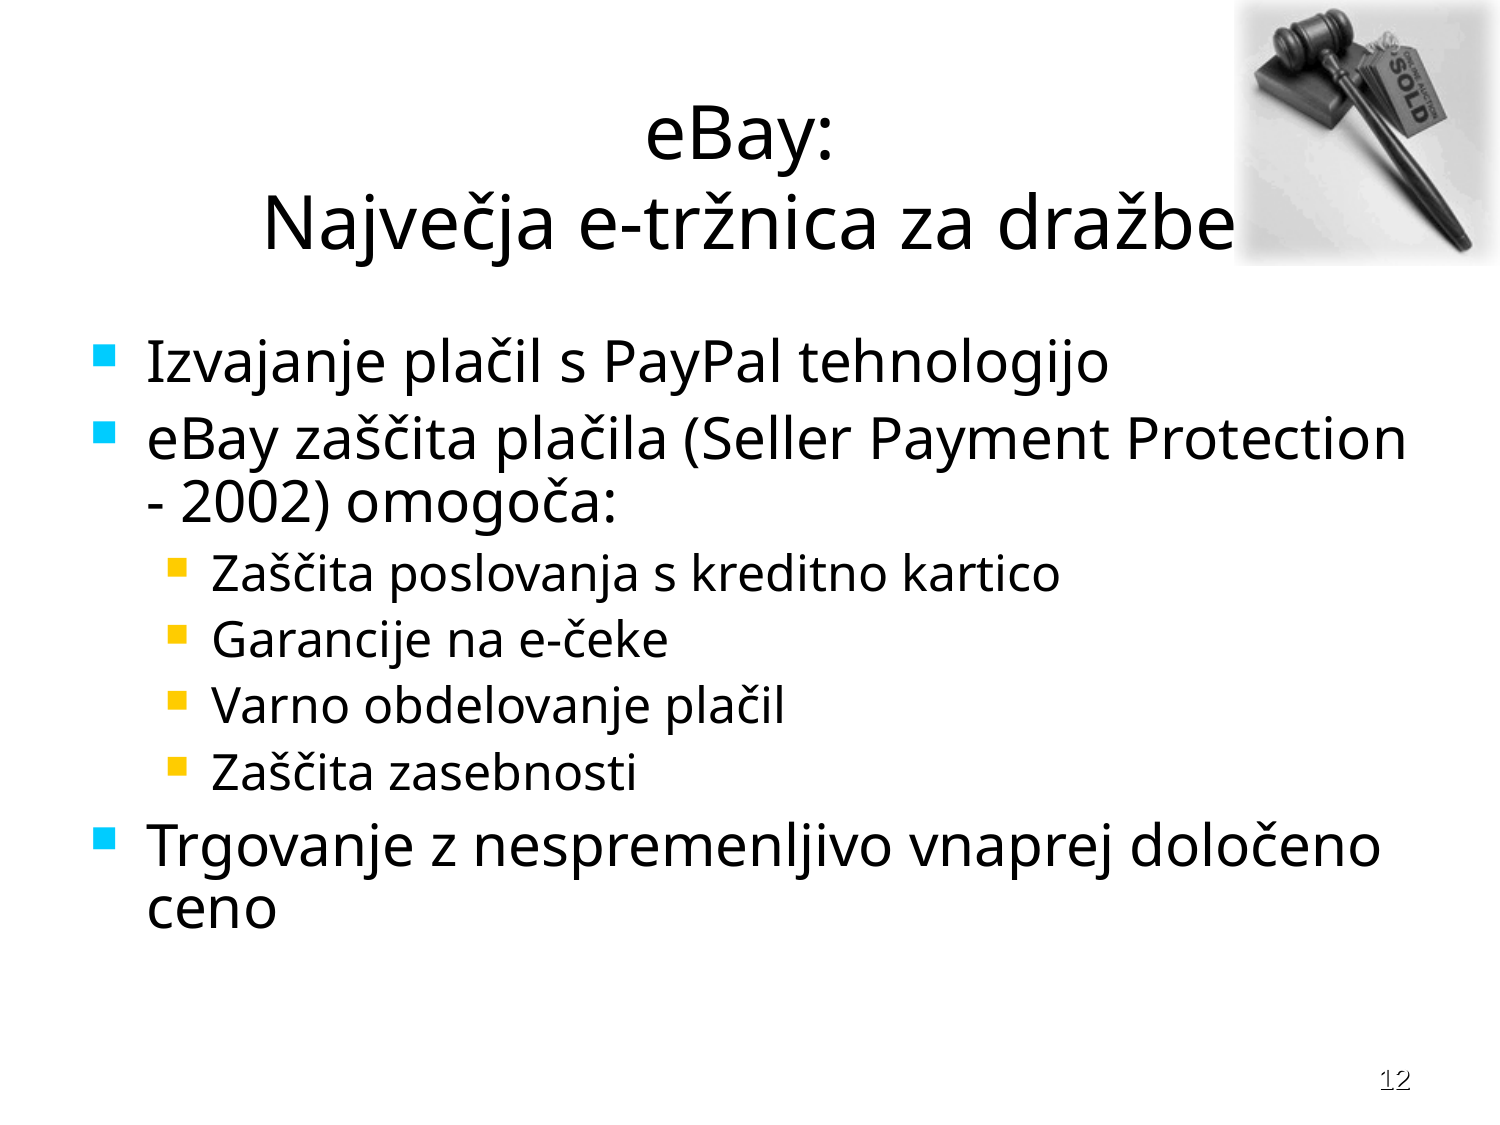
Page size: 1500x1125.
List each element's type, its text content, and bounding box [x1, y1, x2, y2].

picture [1234, 0, 1500, 266]
title eBay: Največja e-tržnica za dražbe [75, 62, 1426, 288]
text_box <number> [1074, 1024, 1426, 1103]
list Izvajanje plačil s PayPal tehnologijo eBay zaščita plačila (Seller Payment Protection - 2002) omogoča: Zaščita poslovanja s kreditno kartico Garancije na e-čeke Varno obdelovanje plačil Zaščita zasebnosti Trgovanje z nespremenljivo vnaprej določeno ceno [75, 324, 1426, 1001]
